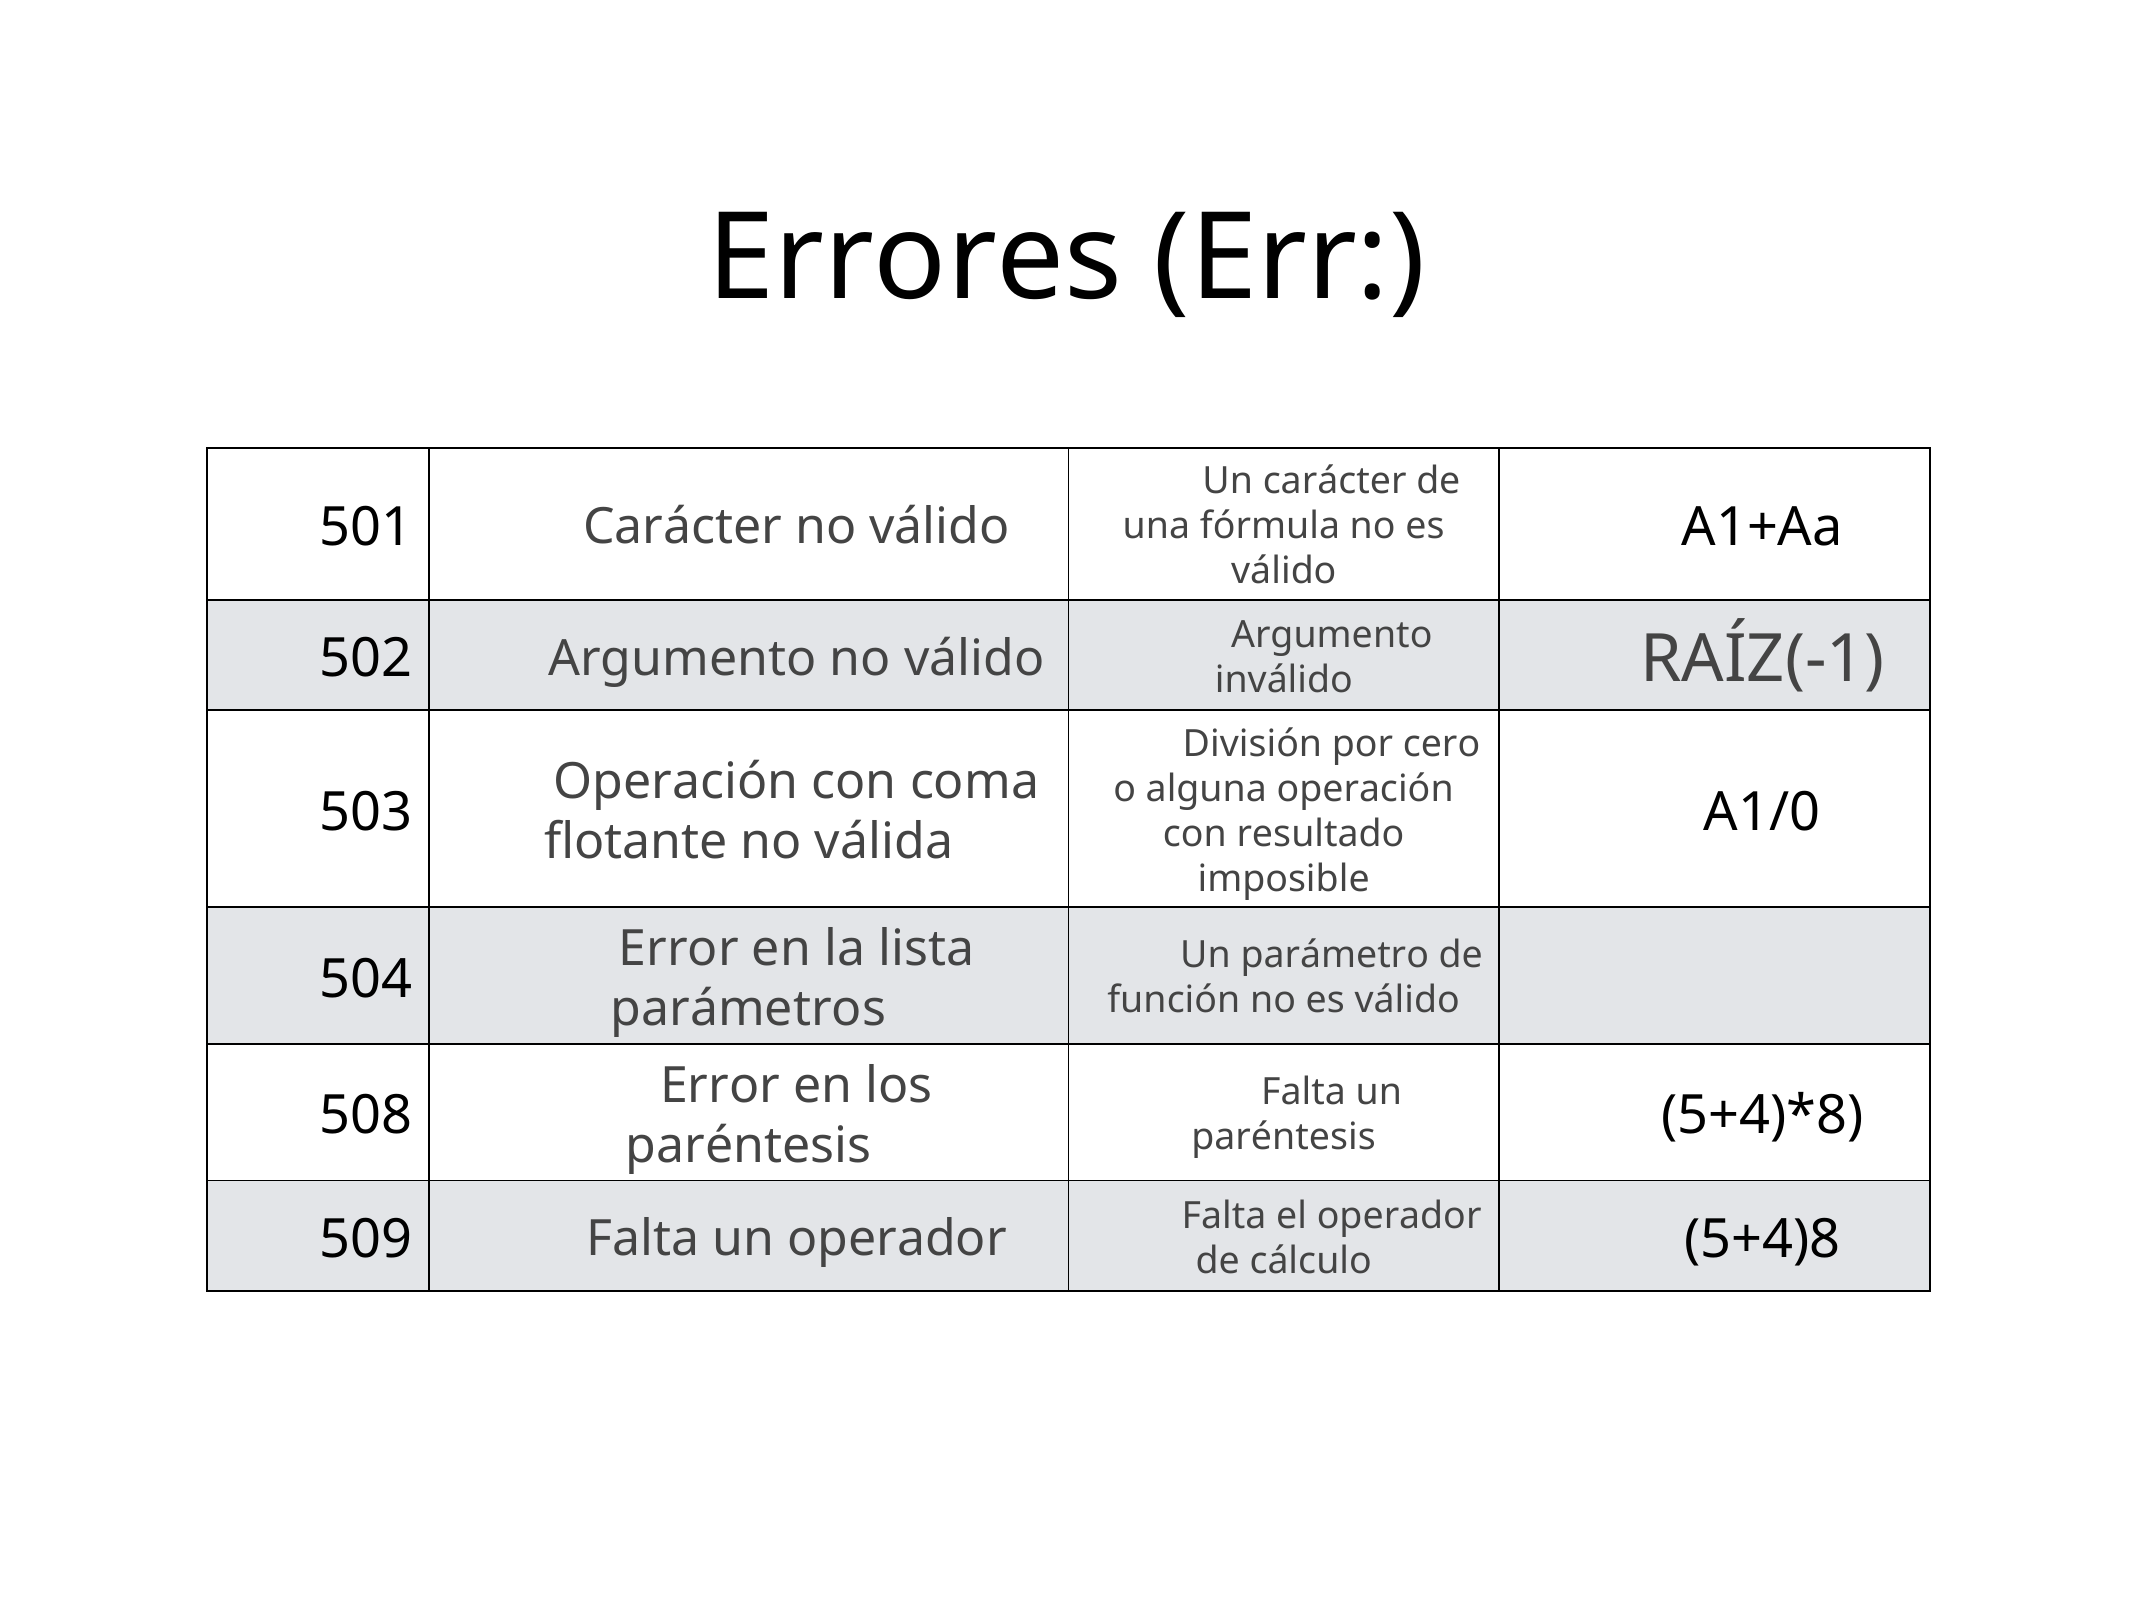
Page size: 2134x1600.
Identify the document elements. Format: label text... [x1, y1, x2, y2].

title Errores (Err:) [156, 72, 1978, 428]
table_header Carácter no válido [430, 449, 1068, 599]
table_cell 503 [208, 711, 428, 906]
table_cell Un parámetro de función no es válido [1069, 908, 1498, 1043]
table_cell Falta un paréntesis [1069, 1045, 1498, 1180]
table_cell Argumento no válido [430, 601, 1068, 709]
table_cell Argumento inválido [1069, 601, 1498, 709]
table_cell 508 [208, 1045, 428, 1180]
table_cell (5+4)*8) [1500, 1045, 1929, 1180]
table_cell RAÍZ(-1) [1500, 601, 1929, 709]
table_cell (5+4)8 [1500, 1181, 1929, 1290]
table_cell [1500, 908, 1929, 1043]
table_cell 509 [208, 1181, 428, 1290]
table_cell Error en los paréntesis [430, 1045, 1068, 1180]
table_header Un carácter de una fórmula no es válido [1069, 449, 1498, 599]
table_cell A1/0 [1500, 711, 1929, 906]
table_cell Falta un operador [430, 1181, 1068, 1290]
table_cell Operación con coma flotante no válida [430, 711, 1068, 906]
table_cell División por cero o alguna operación con resultado imposible [1069, 711, 1498, 906]
table_cell Falta el operador de cálculo [1069, 1181, 1498, 1290]
table_cell 504 [208, 908, 428, 1043]
table_cell 502 [208, 601, 428, 709]
table_header 501 [208, 449, 428, 599]
table_header A1+Aa [1500, 449, 1929, 599]
table_cell Error en la lista parámetros [430, 908, 1068, 1043]
